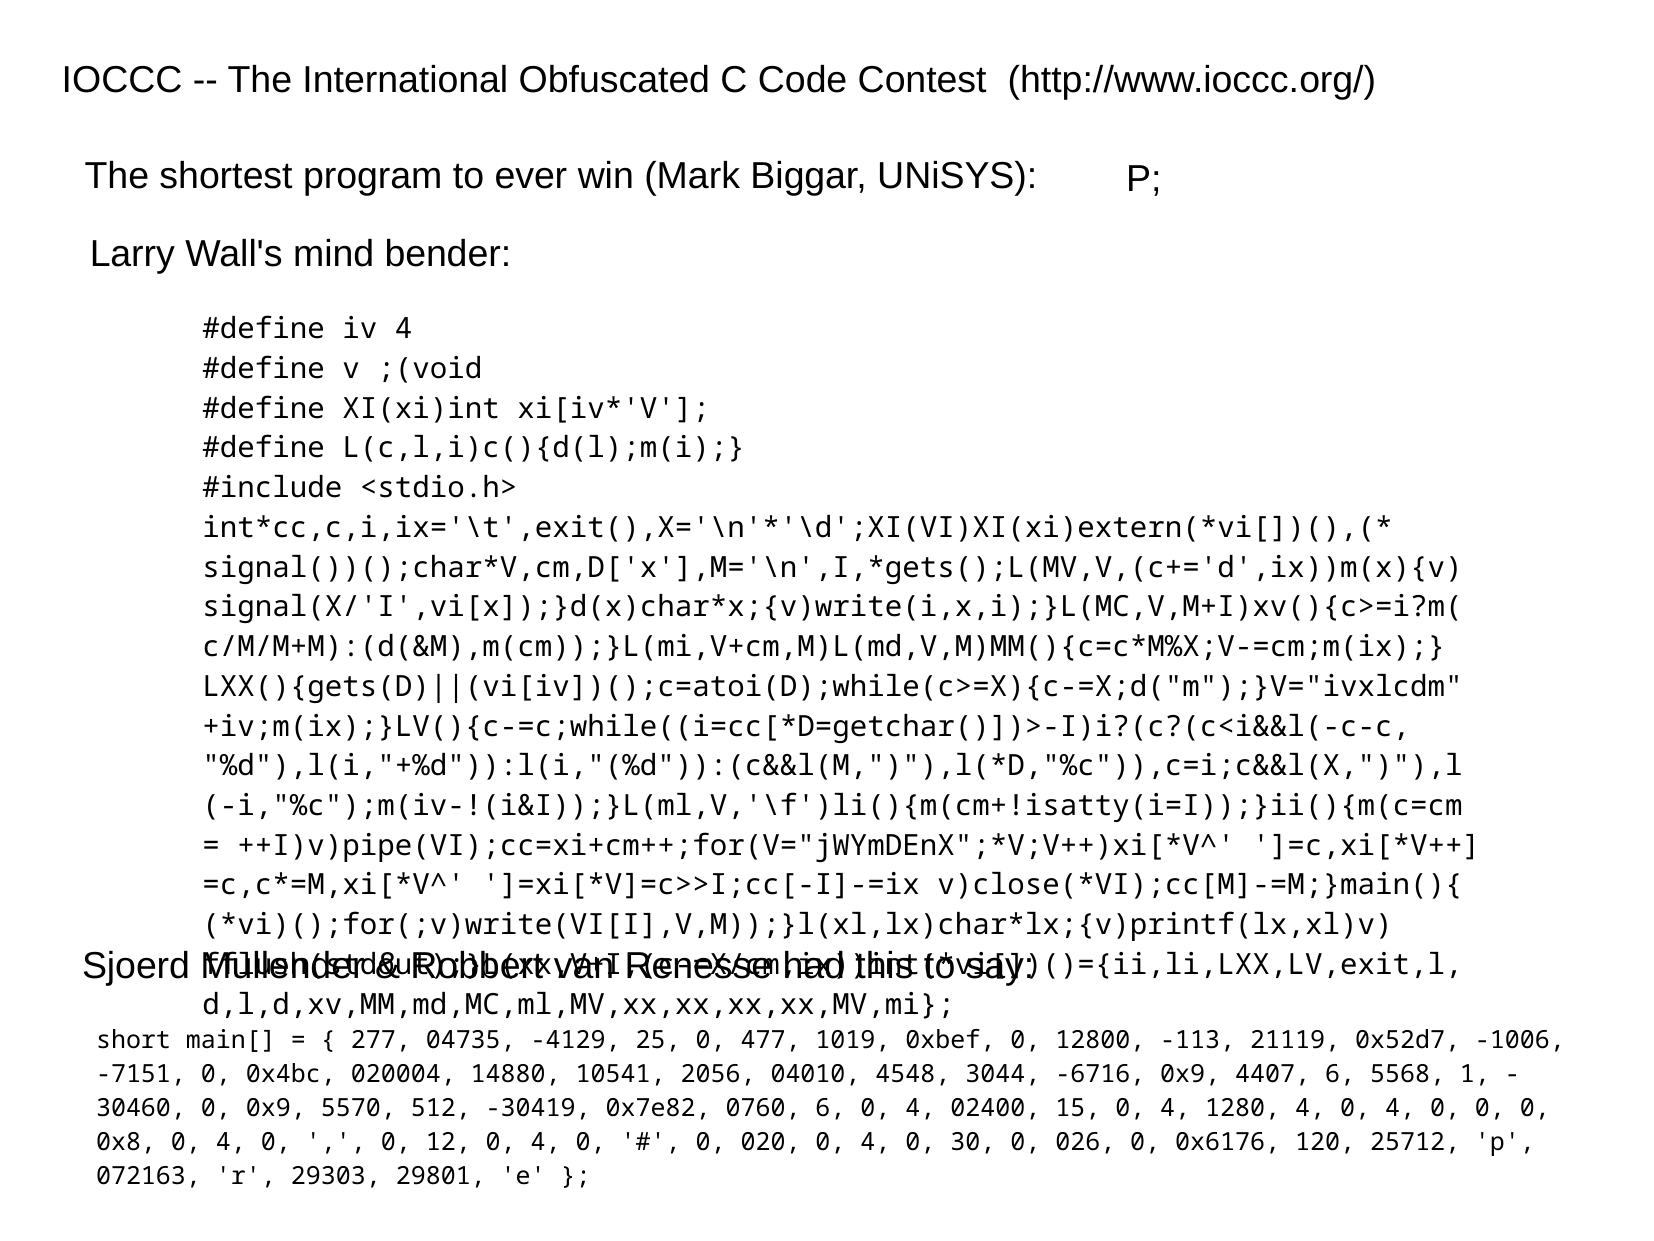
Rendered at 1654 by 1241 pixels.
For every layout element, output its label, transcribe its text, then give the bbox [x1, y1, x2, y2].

text_box The shortest program to ever win (Mark Biggar, UNiSYS): [69, 147, 1055, 205]
text_box short main[] = { 277, 04735, -4129, 25, 0, 477, 1019, 0xbef, 0, 12800, -113, 21119, 0x52d7, -1006, -7151, 0, 0x4bc, 020004, 14880, 10541, 2056, 04010, 4548, 3044, -6716, 0x9, 4407, 6, 5568, 1, -30460, 0, 0x9, 5570, 512, -30419, 0x7e82, 0760, 6, 0, 4, 02400, 15, 0, 4, 1280, 4, 0, 4, 0, 0, 0, 0x8, 0, 4, 0, ',', 0, 12, 0, 4, 0, '#', 0, 020, 0, 4, 0, 30, 0, 026, 0, 0x6176, 120, 25712, 'p', 072163, 'r', 29303, 29801, 'e' }; [81, 1014, 1582, 1171]
text_box #define iv 4 #define v ;(void #define XI(xi)int xi[iv*'V']; #define L(c,l,i)c(){d(l);m(i);} #include <stdio.h> int*cc,c,i,ix='\t',exit(),X='\n'*'\d';XI(VI)XI(xi)extern(*vi[])(),(* signal())();char*V,cm,D['x'],M='\n',I,*gets();L(MV,V,(c+='d',ix))m(x){v) signal(X/'I',vi[x]);}d(x)char*x;{v)write(i,x,i);}L(MC,V,M+I)xv(){c>=i?m( c/M/M+M):(d(&M),m(cm));}L(mi,V+cm,M)L(md,V,M)MM(){c=c*M%X;V-=cm;m(ix);} LXX(){gets(D)||(vi[iv])();c=atoi(D);while(c>=X){c-=X;d("m");}V="ivxlcdm" +iv;m(ix);}LV(){c-=c;while((i=cc[*D=getchar()])>-I)i?(c?(c<i&&l(-c-c, "%d"),l(i,"+%d")):l(i,"(%d")):(c&&l(M,")"),l(*D,"%c")),c=i;c&&l(X,")"),l (-i,"%c");m(iv-!(i&I));}L(ml,V,'\f')li(){m(cm+!isatty(i=I));}ii(){m(c=cm = ++I)v)pipe(VI);cc=xi+cm++;for(V="jWYmDEnX";*V;V++)xi[*V^' ']=c,xi[*V++] =c,c*=M,xi[*V^' ']=xi[*V]=c>>I;cc[-I]-=ix v)close(*VI);cc[M]-=M;}main(){ (*vi)();for(;v)write(VI[I],V,M));}l(xl,lx)char*lx;{v)printf(lx,xl)v) fflush(stdout);}L(xx,V+I,(c-=X/cm,ix))int(*vi[])()={ii,li,LXX,LV,exit,l, d,l,d,xv,MM,md,MC,ml,MV,xx,xx,xx,xx,MV,mi}; [187, 300, 1271, 1014]
text_box P; [1111, 150, 1201, 207]
text_box Larry Wall's mind bender: [75, 225, 528, 282]
text_box IOCCC -- The International Obfuscated C Code Contest (http://www.ioccc.org/) [46, 51, 1393, 109]
text_box Sjoerd Mullender & Robbert van Renesse had this to say: [67, 937, 1052, 995]
